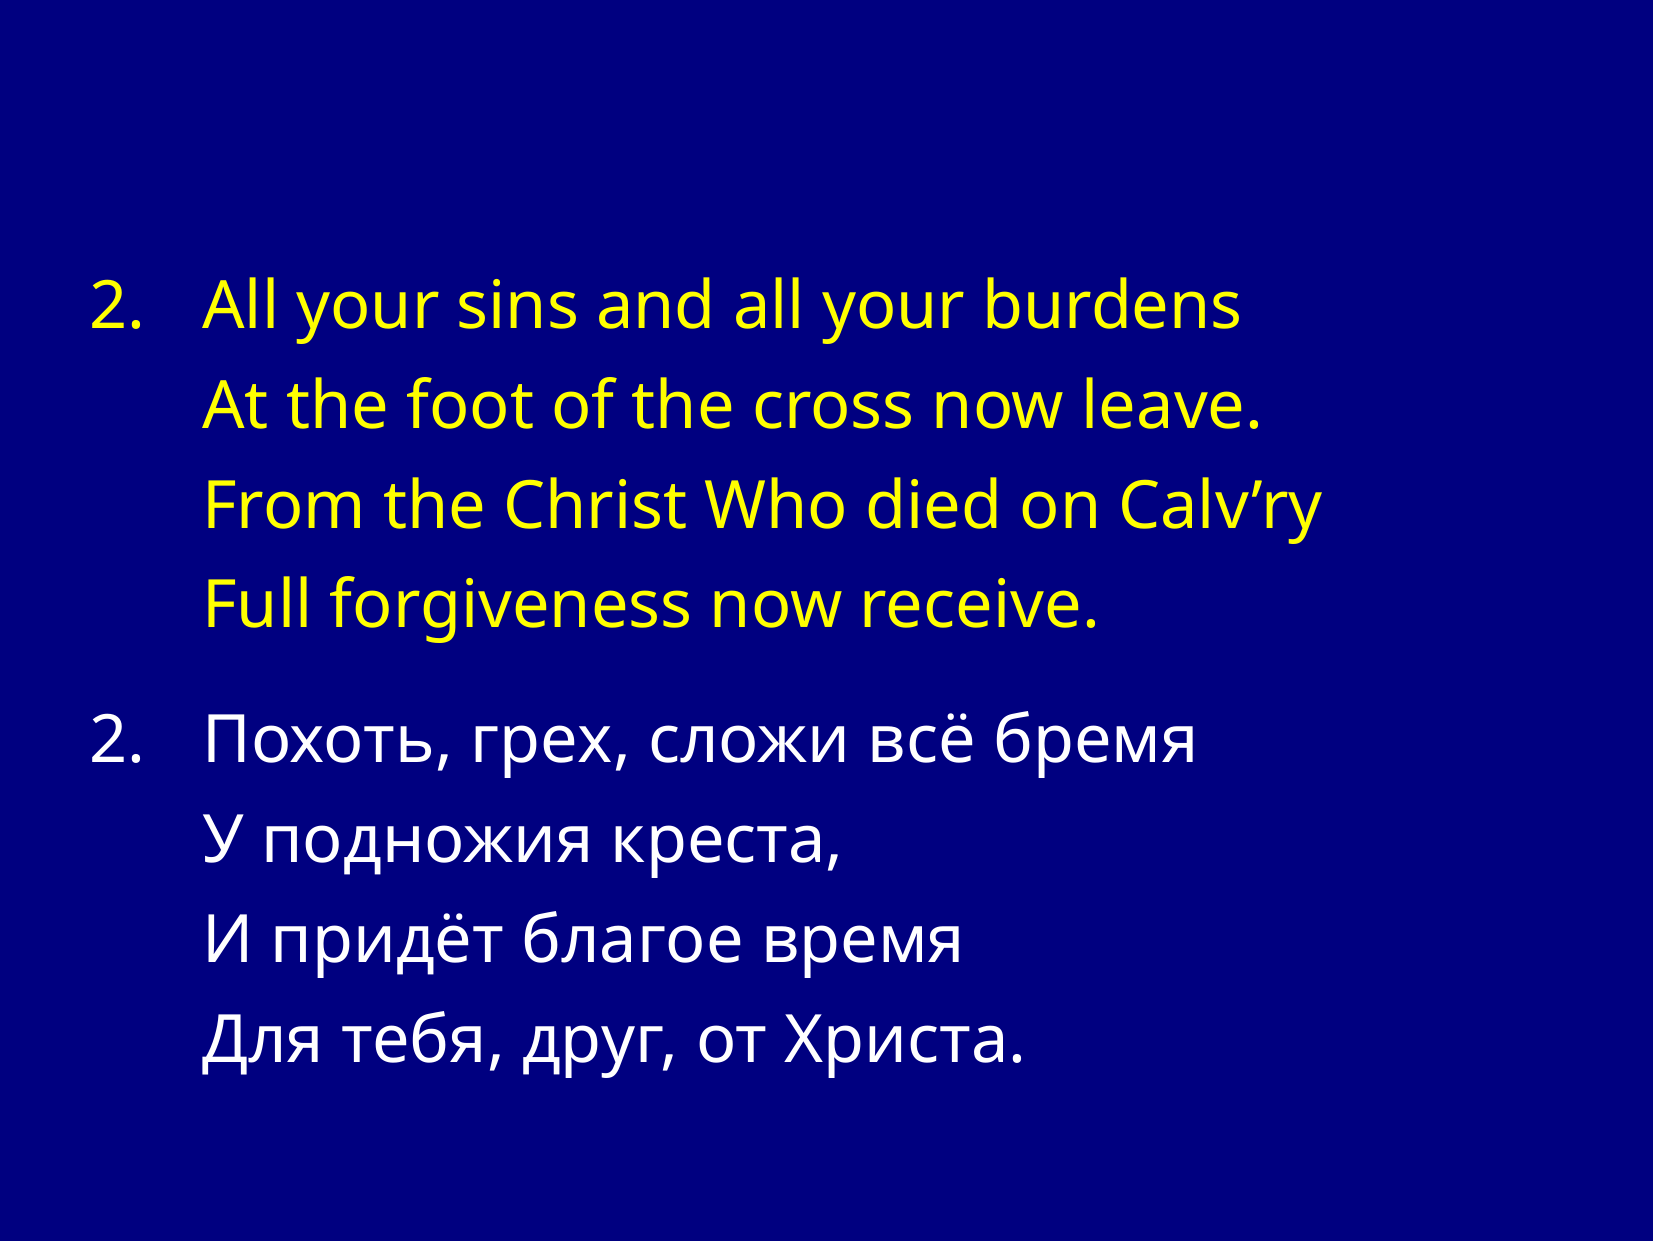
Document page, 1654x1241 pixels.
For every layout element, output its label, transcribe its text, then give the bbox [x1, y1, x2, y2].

text_box 2. Похоть, грех, сложи всё бремя У подножия креста, И придёт благое время Для тебя, друг, от Христа. [75, 675, 1576, 1163]
text_box 2. All your sins and all your burdens At the foot of the cross now leave. From the Christ Who died on Calv’ry Full forgiveness now receive. [75, 150, 1576, 638]
